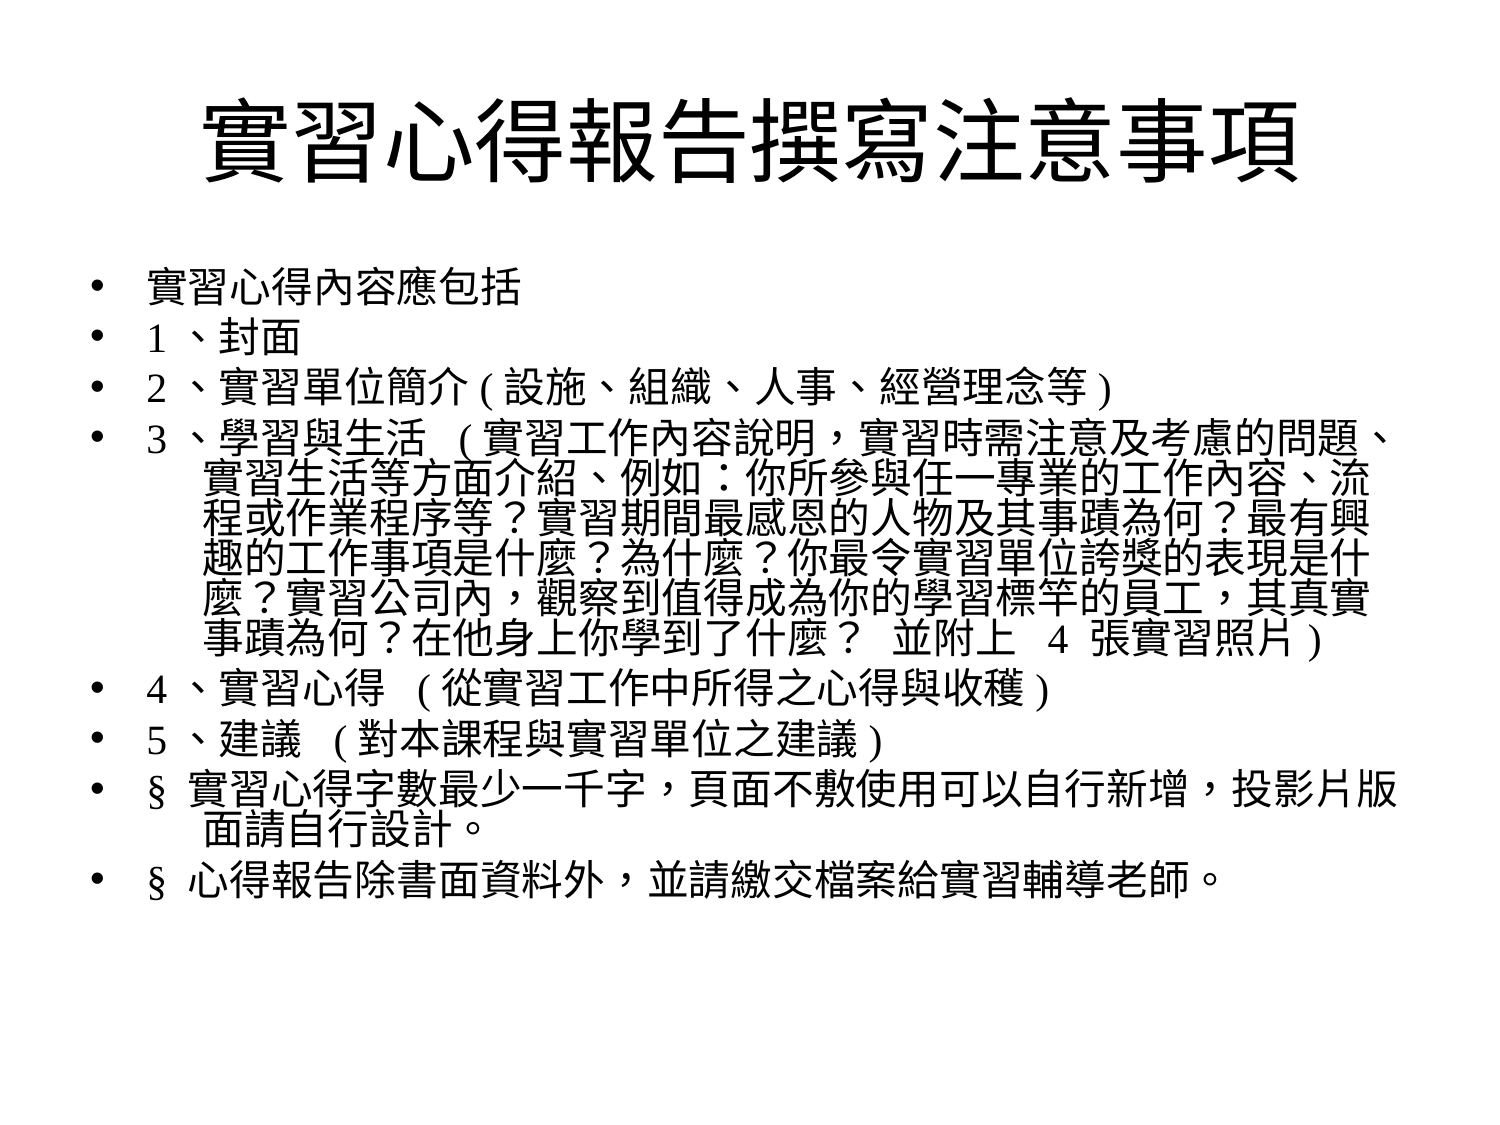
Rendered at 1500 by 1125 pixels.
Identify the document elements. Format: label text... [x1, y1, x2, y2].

title 實習心得報告撰寫注意事項 [75, 45, 1426, 233]
list 實習心得內容應包括 1、封面 2、實習單位簡介(設施、組織、人事、經營理念等) 3、學習與生活 (實習工作內容說明，實習時需注意及考慮的問題、實習生活等方面介紹、例如：你所參與任一專業的工作內容、流程或作業程序等？實習期間最感恩的人物及其事蹟為何？最有興趣的工作事項是什麼？為什麼？你最令實習單位誇獎的表現是什麼？實習公司內，觀察到值得成為你的學習標竿的員工，其真實事蹟為何？在他身上你學到了什麼？ 並附上 4 張實習照片) 4、實習心得 (從實習工作中所得之心得與收穫) 5、建議 (對本課程與實習單位之建議) § 實習心得字數最少一千字，頁面不敷使用可以自行新增，投影片版面請自行設計。 § 心得報告除書面資料外，並請繳交檔案給實習輔導老師。 [75, 262, 1426, 1005]
